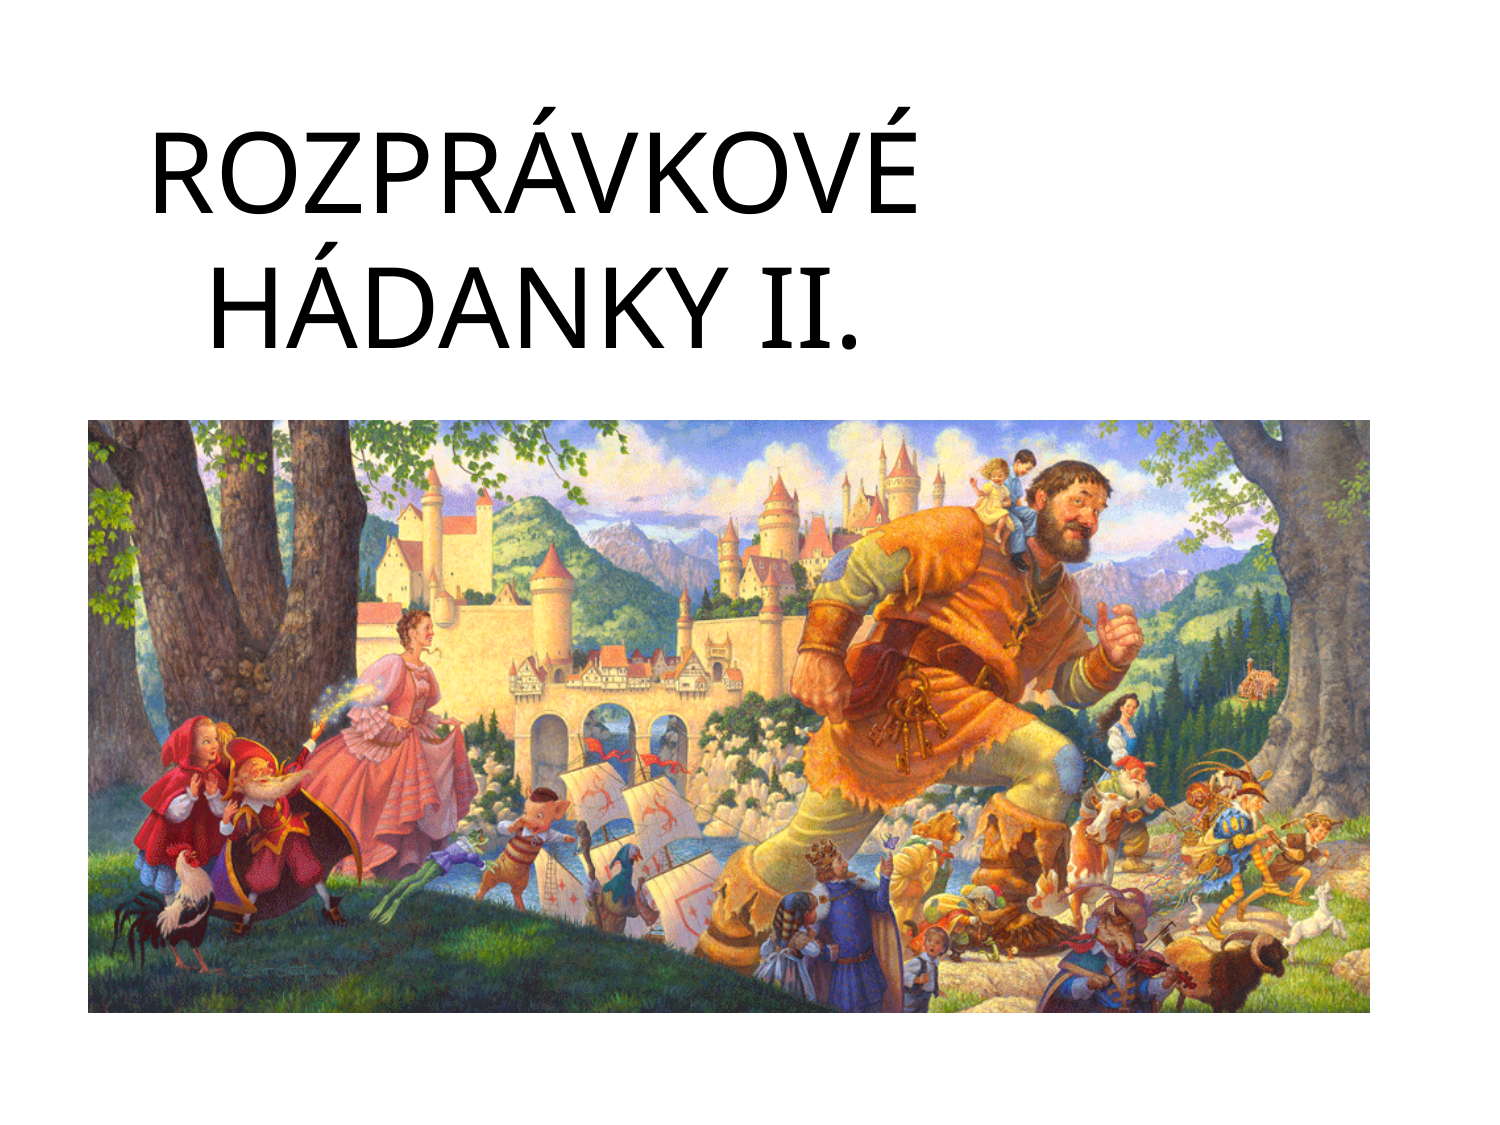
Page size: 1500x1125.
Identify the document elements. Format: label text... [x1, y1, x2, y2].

picture [88, 420, 1370, 1013]
title ROZPRÁVKOVÉ HÁDANKY II. [0, 93, 1069, 422]
